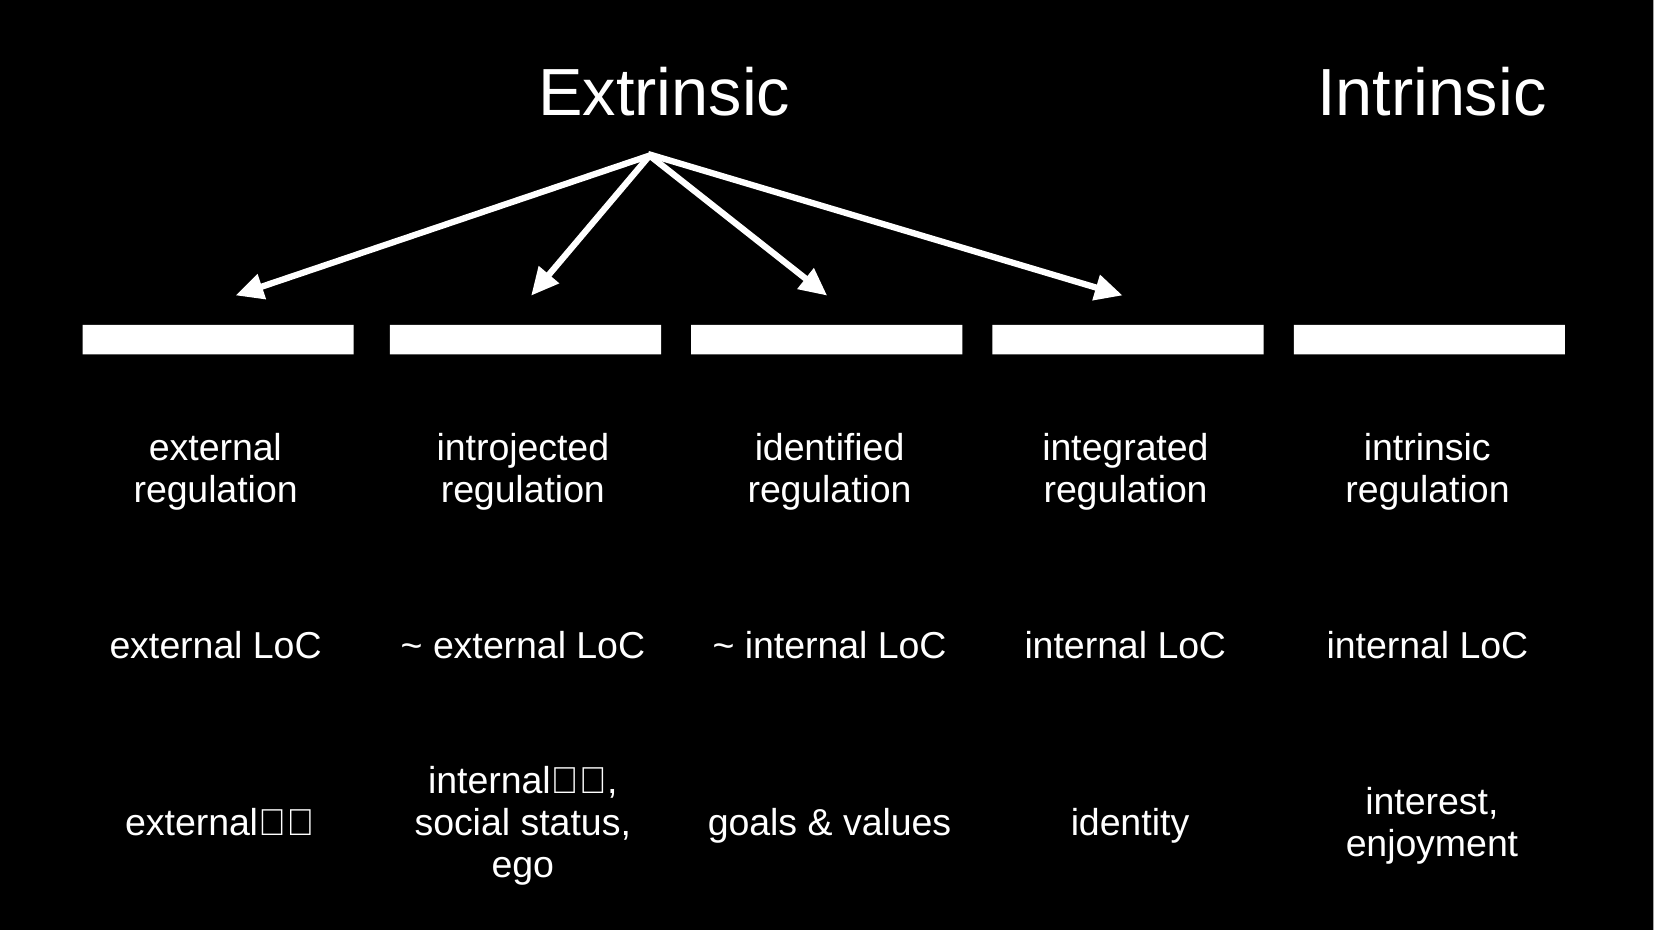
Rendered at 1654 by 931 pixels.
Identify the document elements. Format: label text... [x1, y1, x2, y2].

list intrinsic regulation [1294, 405, 1561, 532]
list internal LoC [1294, 582, 1561, 709]
text_box [389, 324, 662, 355]
list ~ external LoC [390, 582, 656, 709]
list Intrinsic [1299, 29, 1565, 156]
text_box [691, 324, 963, 355]
list external🥕🏒 [87, 759, 353, 886]
list goals & values [696, 759, 963, 886]
list integrated regulation [992, 405, 1259, 532]
list interest, enjoyment [1299, 759, 1565, 886]
list introjected regulation [390, 405, 656, 532]
list identified regulation [696, 405, 963, 532]
text_box [82, 324, 354, 355]
list Extrinsic [531, 29, 798, 156]
list external regulation [82, 405, 349, 532]
text_box [992, 324, 1264, 355]
list identity [997, 759, 1263, 886]
text_box [1293, 324, 1565, 355]
list ~ internal LoC [696, 582, 963, 709]
list internal🥕🏒, social status, ego [390, 759, 656, 886]
list internal LoC [992, 582, 1259, 709]
list external LoC [82, 582, 349, 709]
